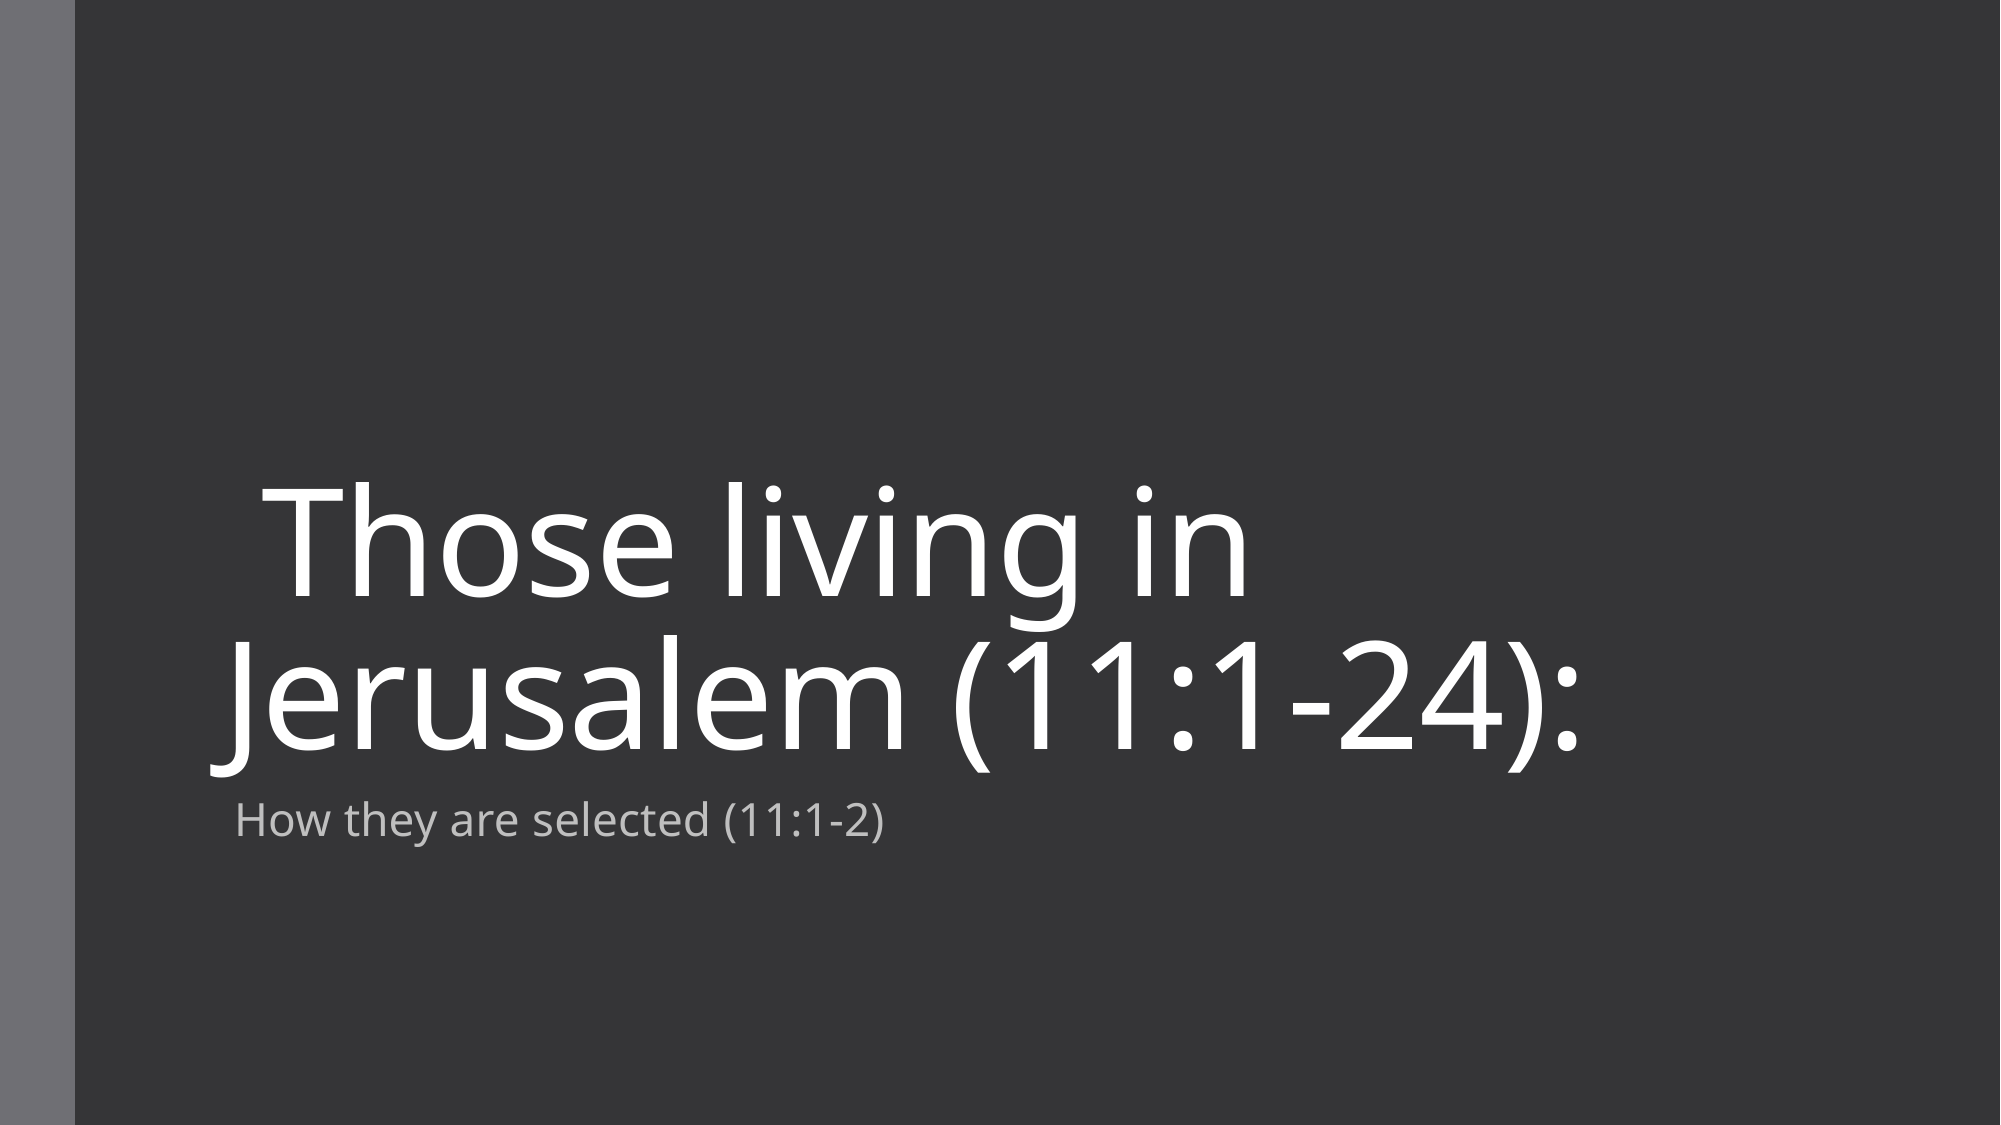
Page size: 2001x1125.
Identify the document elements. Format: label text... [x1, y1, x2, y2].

title Those living in Jerusalem (11:1-24): [206, 124, 1752, 787]
subtitle How they are selected (11:1-2) [206, 787, 1752, 1066]
